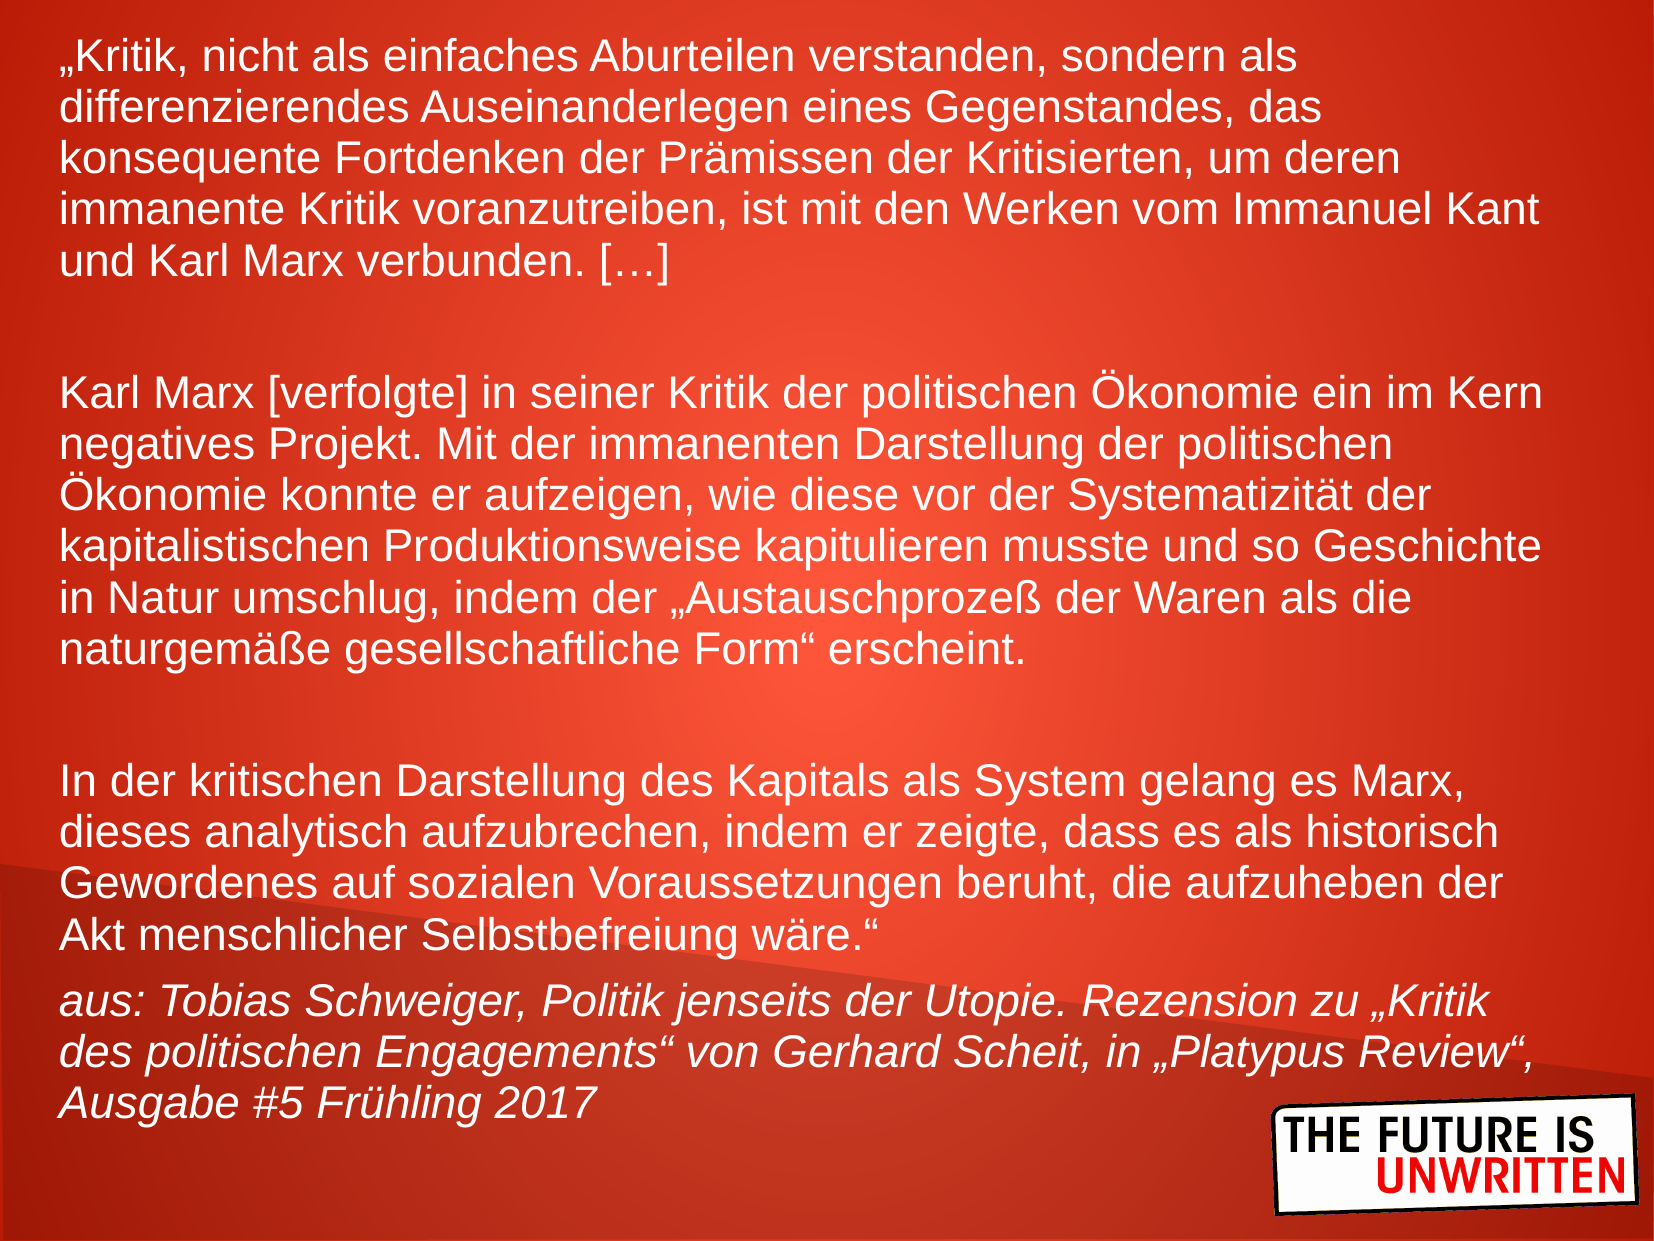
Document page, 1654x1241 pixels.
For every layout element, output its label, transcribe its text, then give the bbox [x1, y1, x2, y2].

picture [1269, 1092, 1640, 1217]
subtitle „Kritik, nicht als einfaches Aburteilen verstanden, sondern als differenzierendes Auseinanderlegen eines Gegenstandes, das konsequente Fortdenken der Prämissen der Kritisierten, um deren immanente Kritik voranzutreiben, ist mit den Werken vom Immanuel Kant und Karl Marx verbunden. […] Karl Marx [verfolgte] in seiner Kritik der politischen Ökonomie ein im Kern negatives Projekt. Mit der immanenten Darstellung der politischen Ökonomie konnte er aufzeigen, wie diese vor der Systematizität der kapitalistischen Produktionsweise kapitulieren musste und so Geschichte in Natur umschlug, indem der „Austauschprozeß der Waren als die naturgemäße gesellschaftliche Form“ erscheint. In der kritischen Darstellung des Kapitals als System gelang es Marx, dieses analytisch aufzubrechen, indem er zeigte, dass es als historisch Gewordenes auf sozialen Voraussetzungen beruht, die aufzuheben der Akt menschlicher Selbstbefreiung wäre.“ aus: Tobias Schweiger, Politik jenseits der Utopie. Rezension zu „Kritik des politischen Engagements“ von Gerhard Scheit, in „Platypus Review“, Ausgabe #5 Frühling 2017 [59, 29, 1548, 1123]
